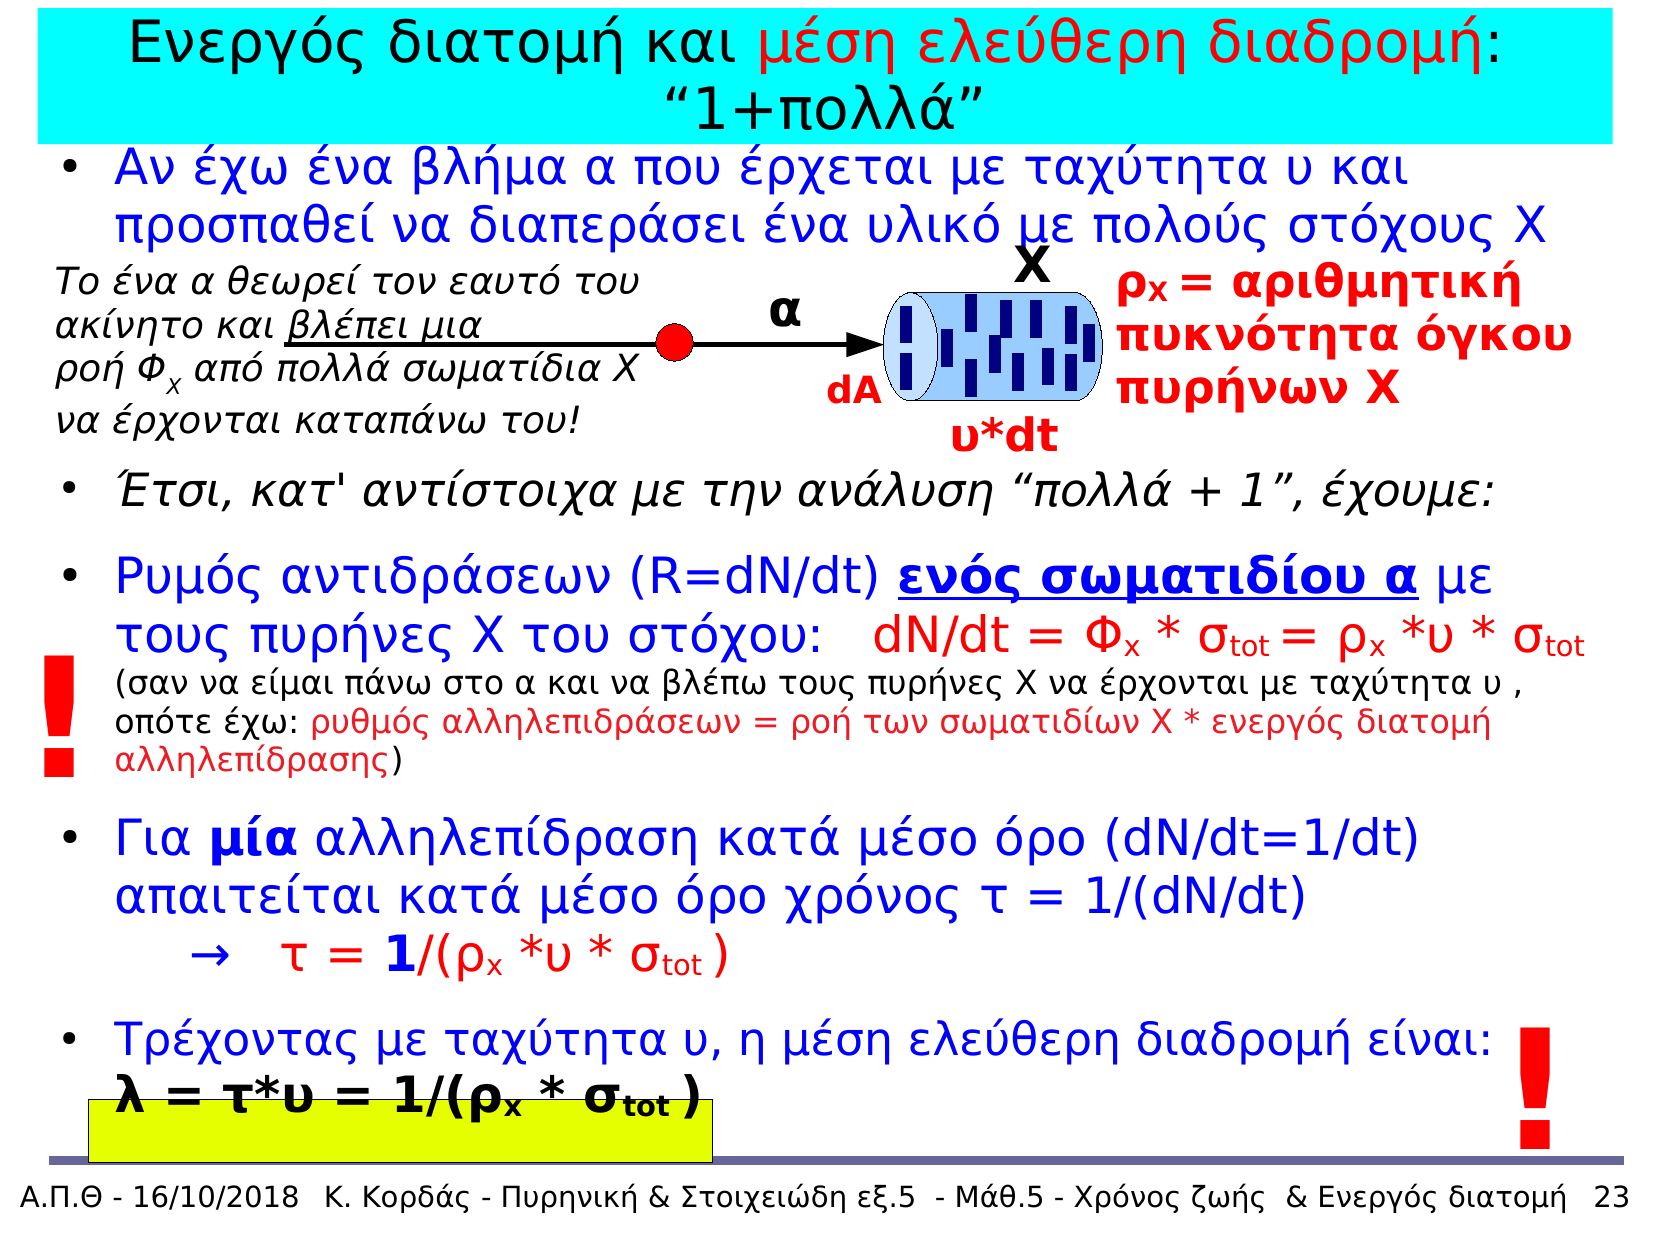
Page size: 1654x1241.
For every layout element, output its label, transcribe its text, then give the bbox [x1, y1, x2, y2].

text_box [914, 292, 1100, 401]
text_box ! [6, 615, 113, 826]
text_box ρΧ = αριθμητική πυκνότητα όγκου πυρήνων Χ [1100, 247, 1654, 438]
text_box α [753, 272, 829, 346]
text_box υ*dt [934, 401, 1123, 470]
text_box Το ένα α θεωρεί τον εαυτό του ακίνητο και βλέπει μια ροή ΦX από πολλά σωματίδια Χ να έρχονται καταπάνω του! [39, 252, 679, 451]
text_box ! [1483, 987, 1589, 1197]
text_box dA [811, 361, 924, 421]
title Ενεργός διατομή και μέση ελεύθερη διαδρομή: “1+πολλά” [37, 8, 1613, 145]
list Αν έχω ένα βλήμα α που έρχεται με ταχύτητα υ και προσπαθεί να διαπεράσει ένα υλικό με πολούς στόχους Χ Έτσι, κατ' αντίστοιχα με την ανάλυση “πολλά + 1”, έχουμε: Ρυμός αντιδράσεων (R=dN/dt) ενός σωματιδίου α με τους πυρήνες Χ του στόχου: dN/dt = Φx * σtot = ρx *υ * σtot (σαν να είμαι πάνω στο α και να βλέπω τους πυρήνες Χ να έρχονται με ταχύτητα υ , oπότε έχω: ρυθμός αλληλεπιδράσεων = ροή των σωματιδίων Χ * ενεργός διατομή αλληλεπίδρασης) Για μία αλληλεπίδραση κατά μέσο όρο (dN/dt=1/dt) απαιτείται κατά μέσο όρο χρόνος τ = 1/(dN/dt) → τ = 1/(ρx *υ * σtot ) Τρέχοντας με ταχύτητα υ, η μέση ελεύθερη διαδρομή είναι: λ = τ*υ = 1/(ρx * σtot ) [43, 138, 1619, 343]
text_box Χ [998, 228, 1074, 302]
text_box [679, 324, 694, 361]
list Αν έχω ένα βλήμα α που έρχεται με ταχύτητα υ και προσπαθεί να διαπεράσει ένα υλικό με πολούς στόχους Χ Έτσι, κατ' αντίστοιχα με την ανάλυση “πολλά + 1”, έχουμε: Ρυμός αντιδράσεων (R=dN/dt) ενός σωματιδίου α με τους πυρήνες Χ του στόχου: dN/dt = Φx * σtot = ρx *υ * σtot (σαν να είμαι πάνω στο α και να βλέπω τους πυρήνες Χ να έρχονται με ταχύτητα υ , oπότε έχω: ρυθμός αλληλεπιδράσεων = ροή των σωματιδίων Χ * ενεργός διατομή αλληλεπίδρασης) Για μία αλληλεπίδραση κατά μέσο όρο (dN/dt=1/dt) απαιτείται κατά μέσο όρο χρόνος τ = 1/(dN/dt) → τ = 1/(ρx *υ * σtot ) Τρέχοντας με ταχύτητα υ, η μέση ελεύθερη διαδρομή είναι: λ = τ*υ = 1/(ρx * σtot ) [43, 346, 1619, 1241]
